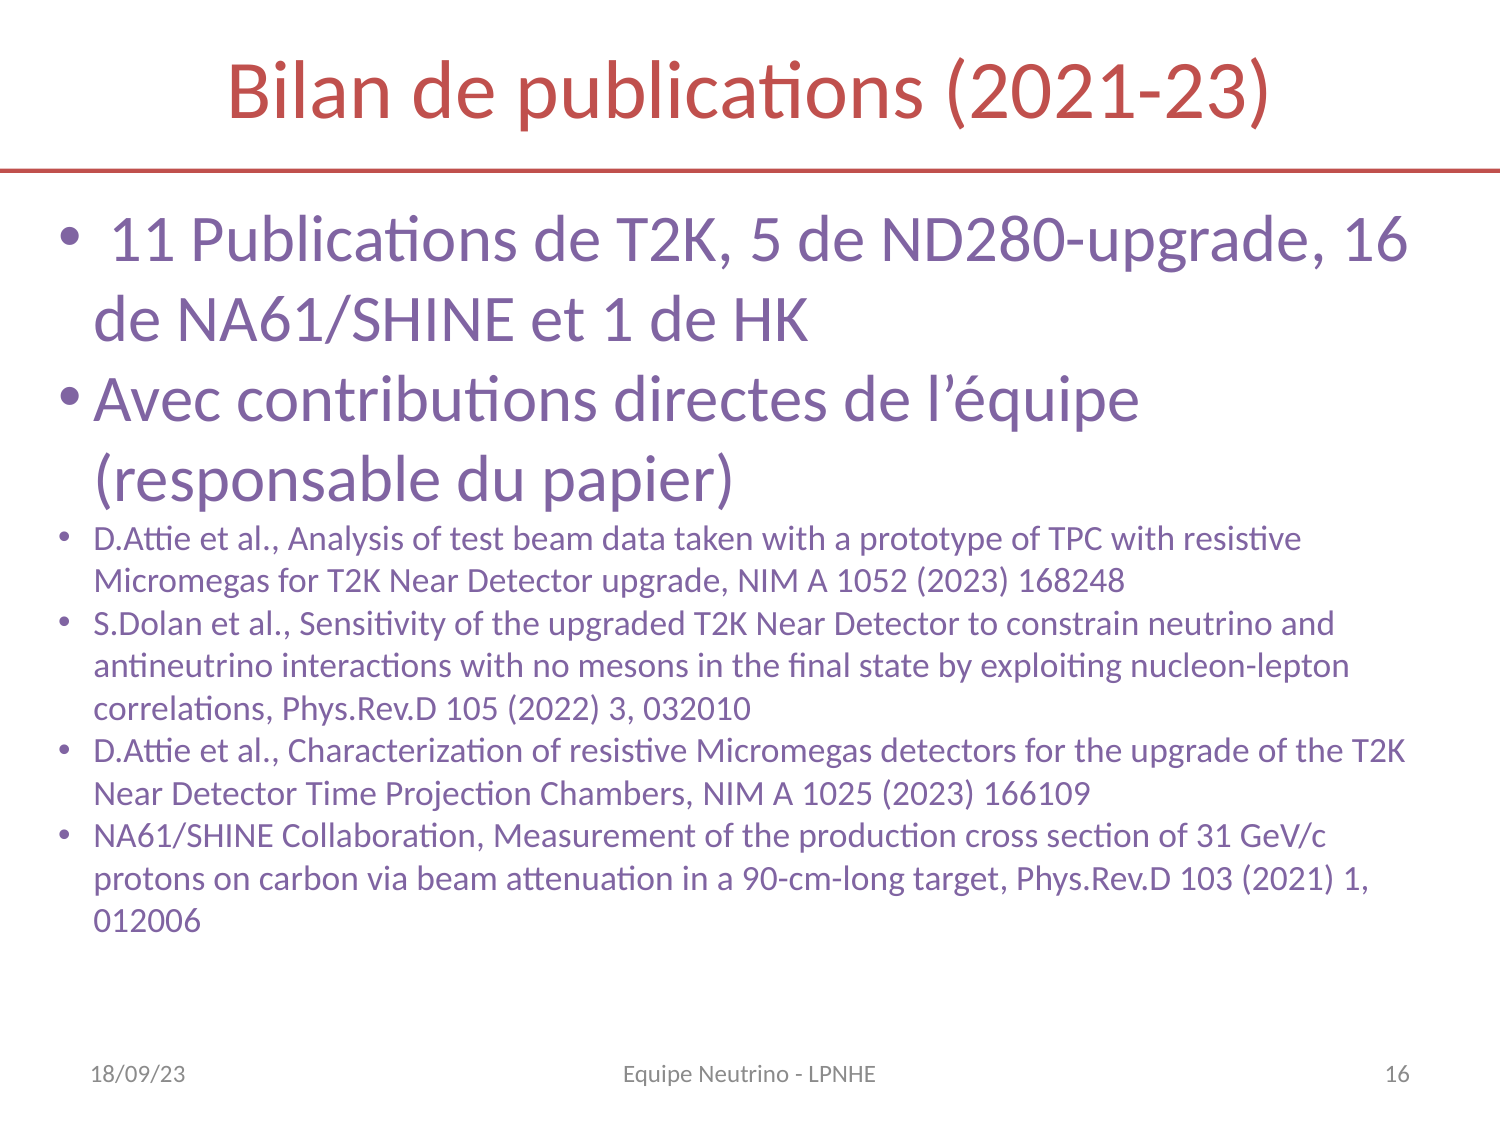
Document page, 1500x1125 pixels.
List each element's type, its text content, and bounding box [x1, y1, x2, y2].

text_box Equipe Neutrino - LPNHE [512, 1042, 988, 1103]
text_box 11 Publications de T2K, 5 de ND280-upgrade, 16 de NA61/SHINE et 1 de HK Avec contributions directes de l’équipe (responsable du papier) D.Attie et al., Analysis of test beam data taken with a prototype of TPC with resistive Micromegas for T2K Near Detector upgrade, NIM A 1052 (2023) 168248 S.Dolan et al., Sensitivity of the upgraded T2K Near Detector to constrain neutrino and antineutrino interactions with no mesons in the final state by exploiting nucleon-lepton correlations, Phys.Rev.D 105 (2022) 3, 032010 D.Attie et al., Characterization of resistive Micromegas detectors for the upgrade of the T2K Near Detector Time Projection Chambers, NIM A 1025 (2023) 166109 NA61/SHINE Collaboration, Measurement of the production cross section of 31 GeV/c protons on carbon via beam attenuation in a 90-cm-long target, Phys.Rev.D 103 (2021) 1, 012006 [43, 187, 1460, 1043]
text_box <number> [1074, 1042, 1425, 1103]
text_box Bilan de publications (2021-23) [75, 29, 1425, 141]
text_box 18/09/23 [74, 1042, 425, 1103]
